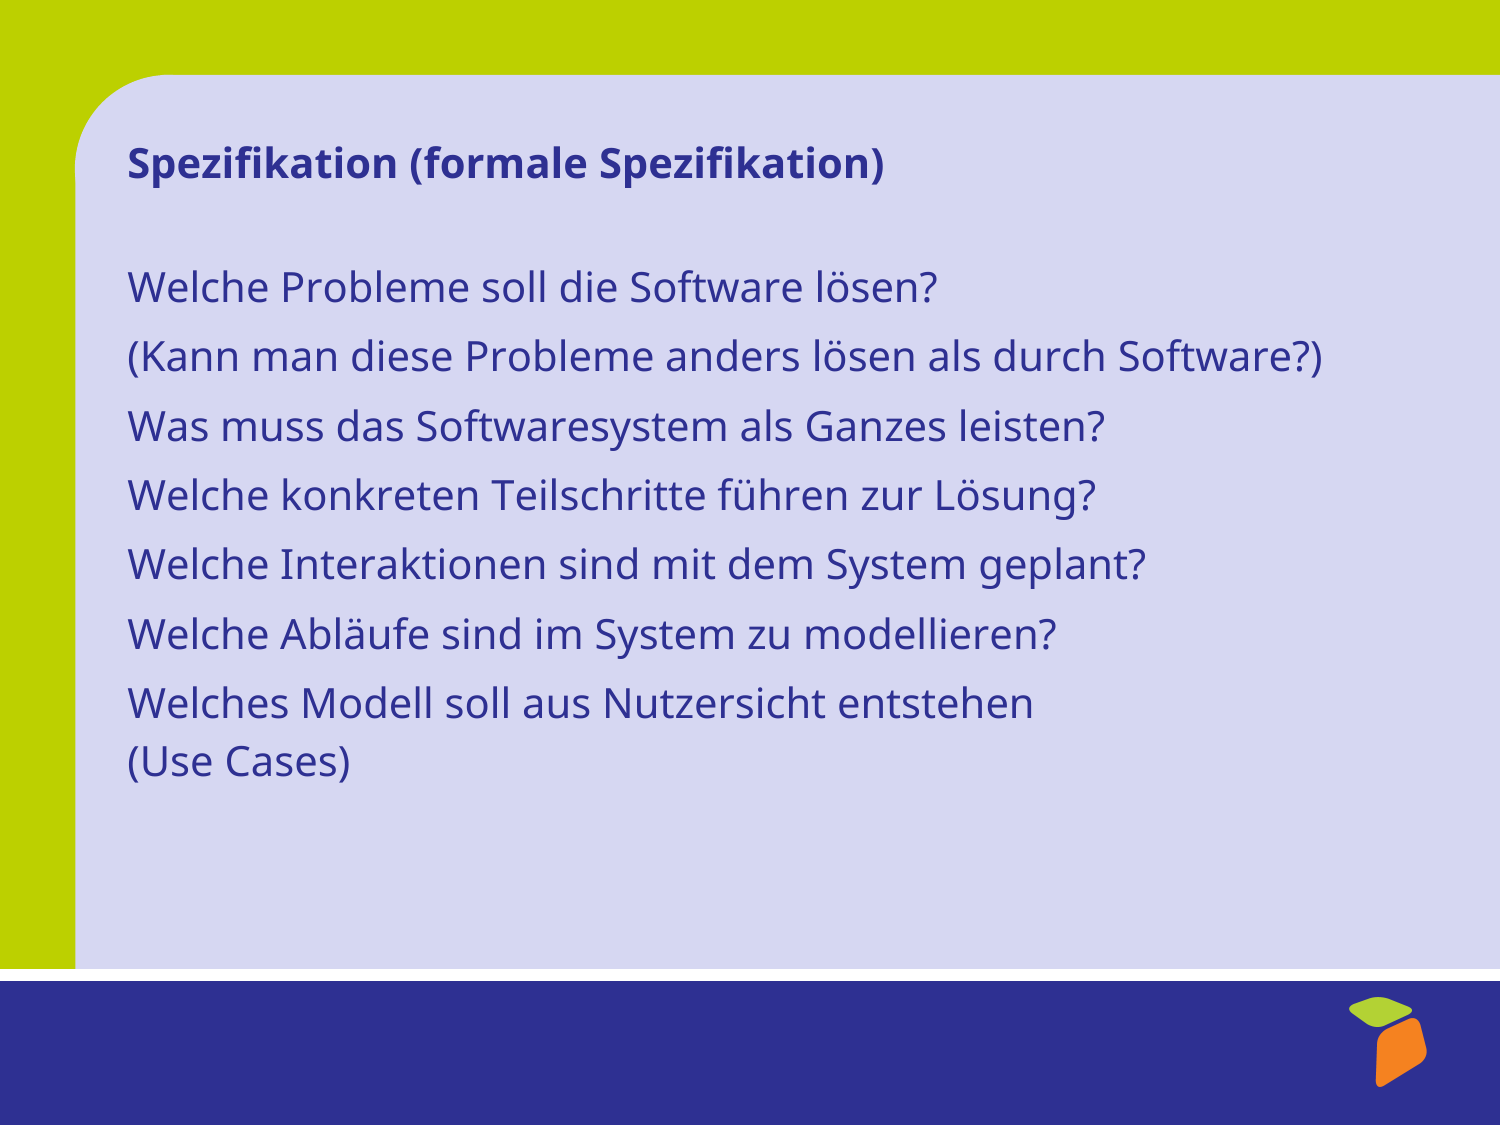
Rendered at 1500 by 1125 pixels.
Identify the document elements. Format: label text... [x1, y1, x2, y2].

picture [0, 981, 1500, 1125]
title Spezifikation (formale Spezifikation) [112, 112, 1388, 213]
list Welche Probleme soll die Software lösen? (Kann man diese Probleme anders lösen als durch Software?) Was muss das Softwaresystem als Ganzes leisten? Welche konkreten Teilschritte führen zur Lösung? Welche Interaktionen sind mit dem System geplant? Welche Abläufe sind im System zu modellieren? Welches Modell soll aus Nutzersicht entstehen (Use Cases) [112, 249, 1388, 916]
